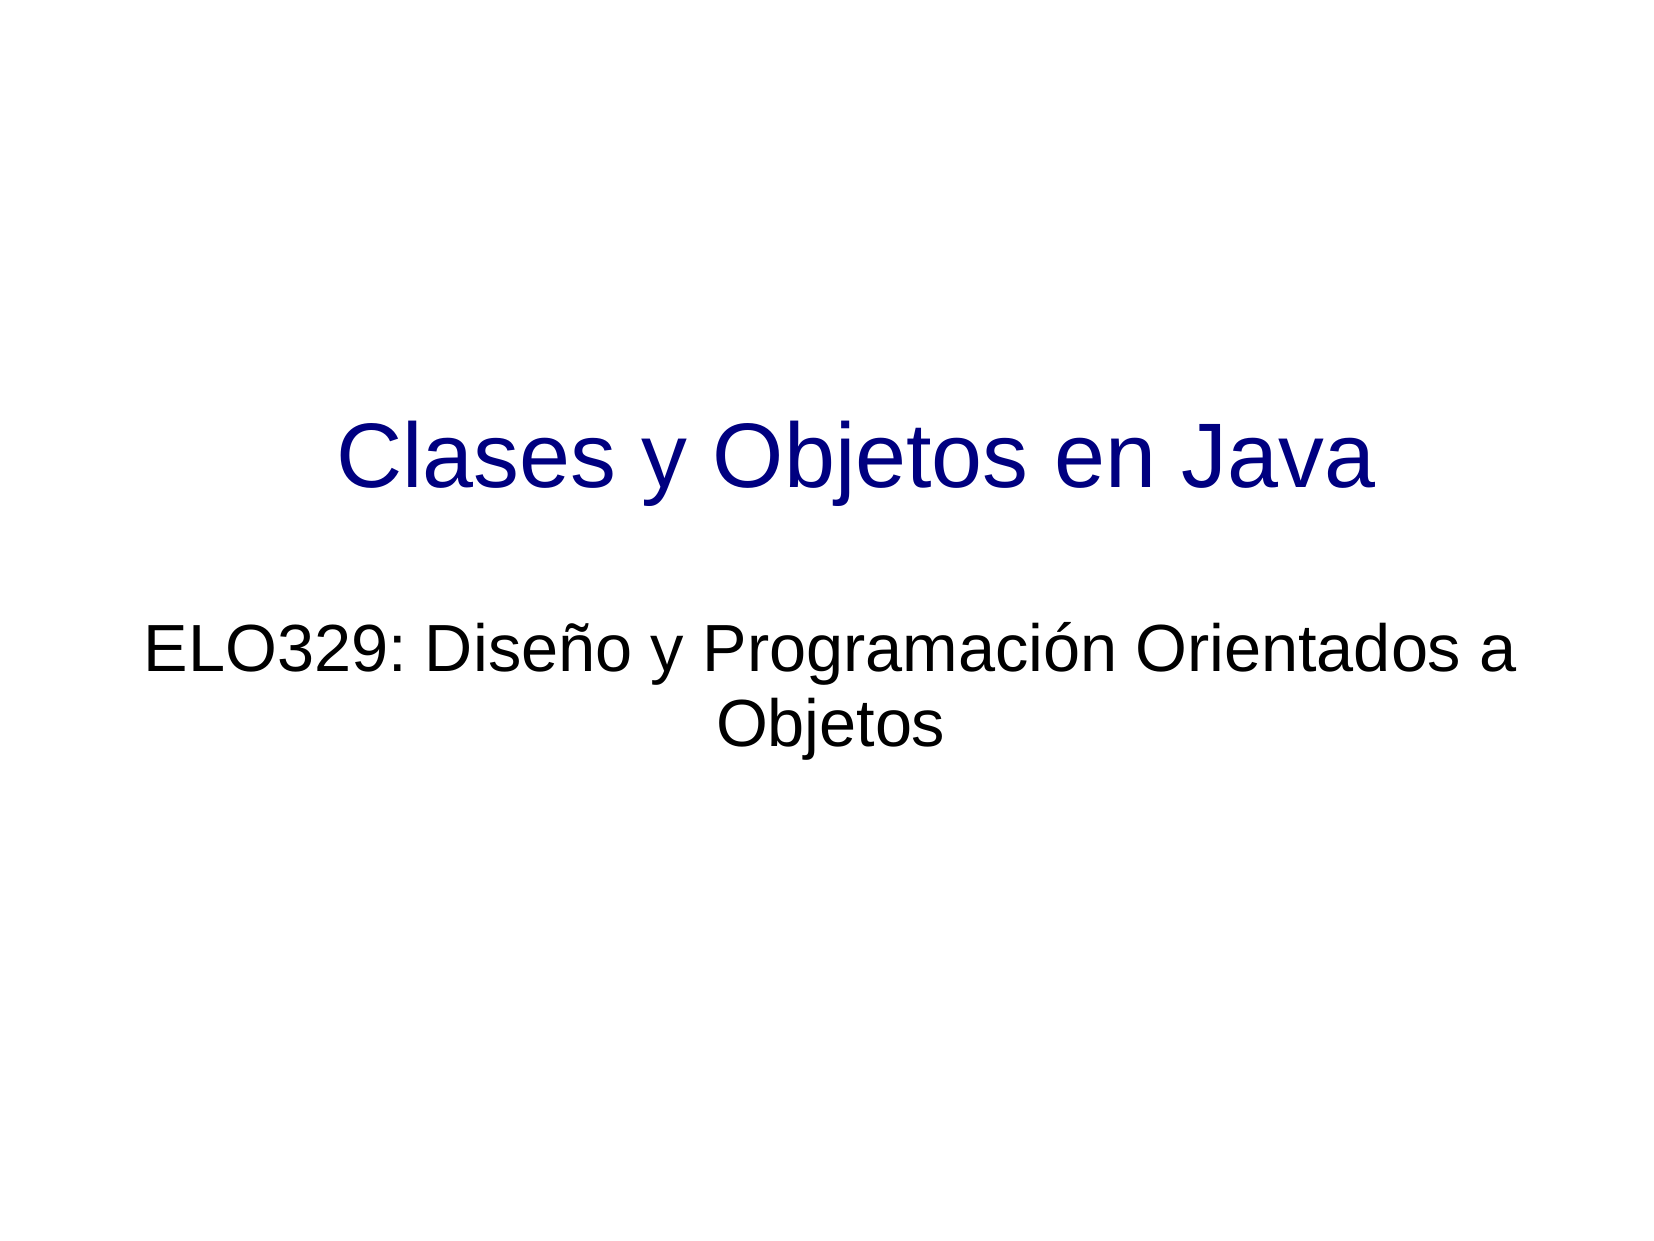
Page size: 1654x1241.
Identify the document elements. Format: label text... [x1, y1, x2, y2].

title Clases y Objetos en Java [112, 386, 1601, 526]
subtitle ELO329: Diseño y Programación Orientados a Objetos [86, 562, 1576, 959]
